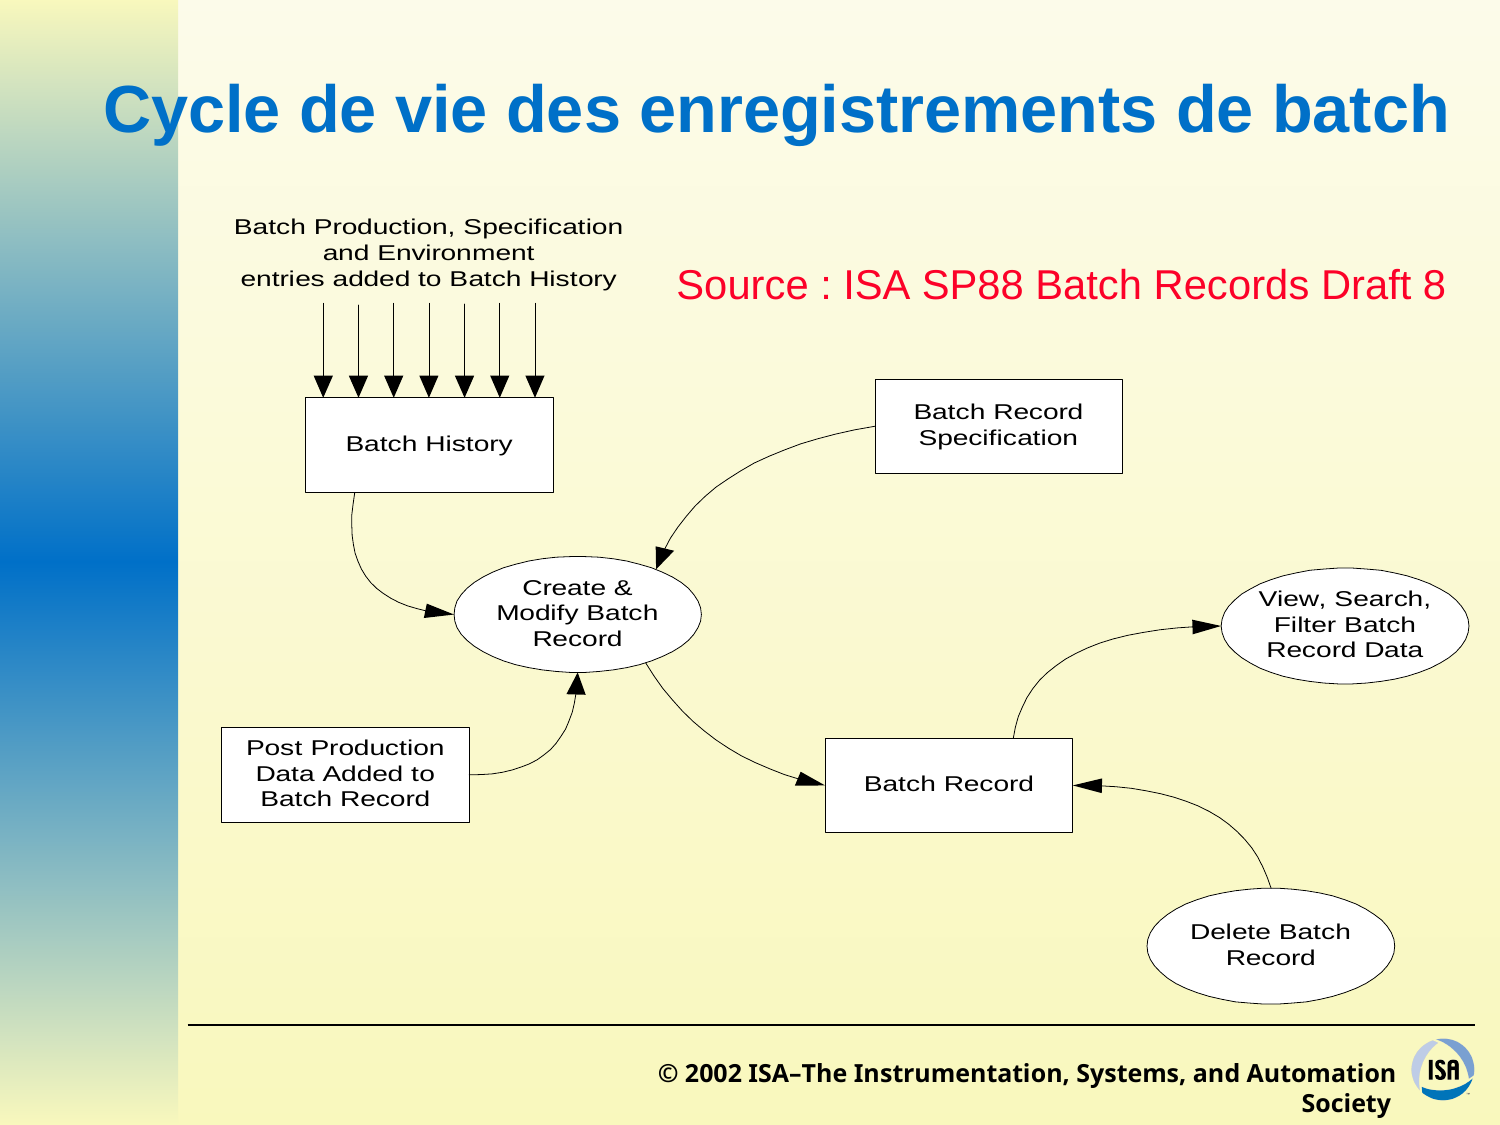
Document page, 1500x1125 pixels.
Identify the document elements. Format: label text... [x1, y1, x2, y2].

picture [1410, 1037, 1476, 1102]
chart [200, 200, 1476, 1008]
title Cycle de vie des enregistrements de batch [24, 12, 1466, 201]
text_box Source : ISA SP88 Batch Records Draft 8 [661, 249, 1462, 316]
